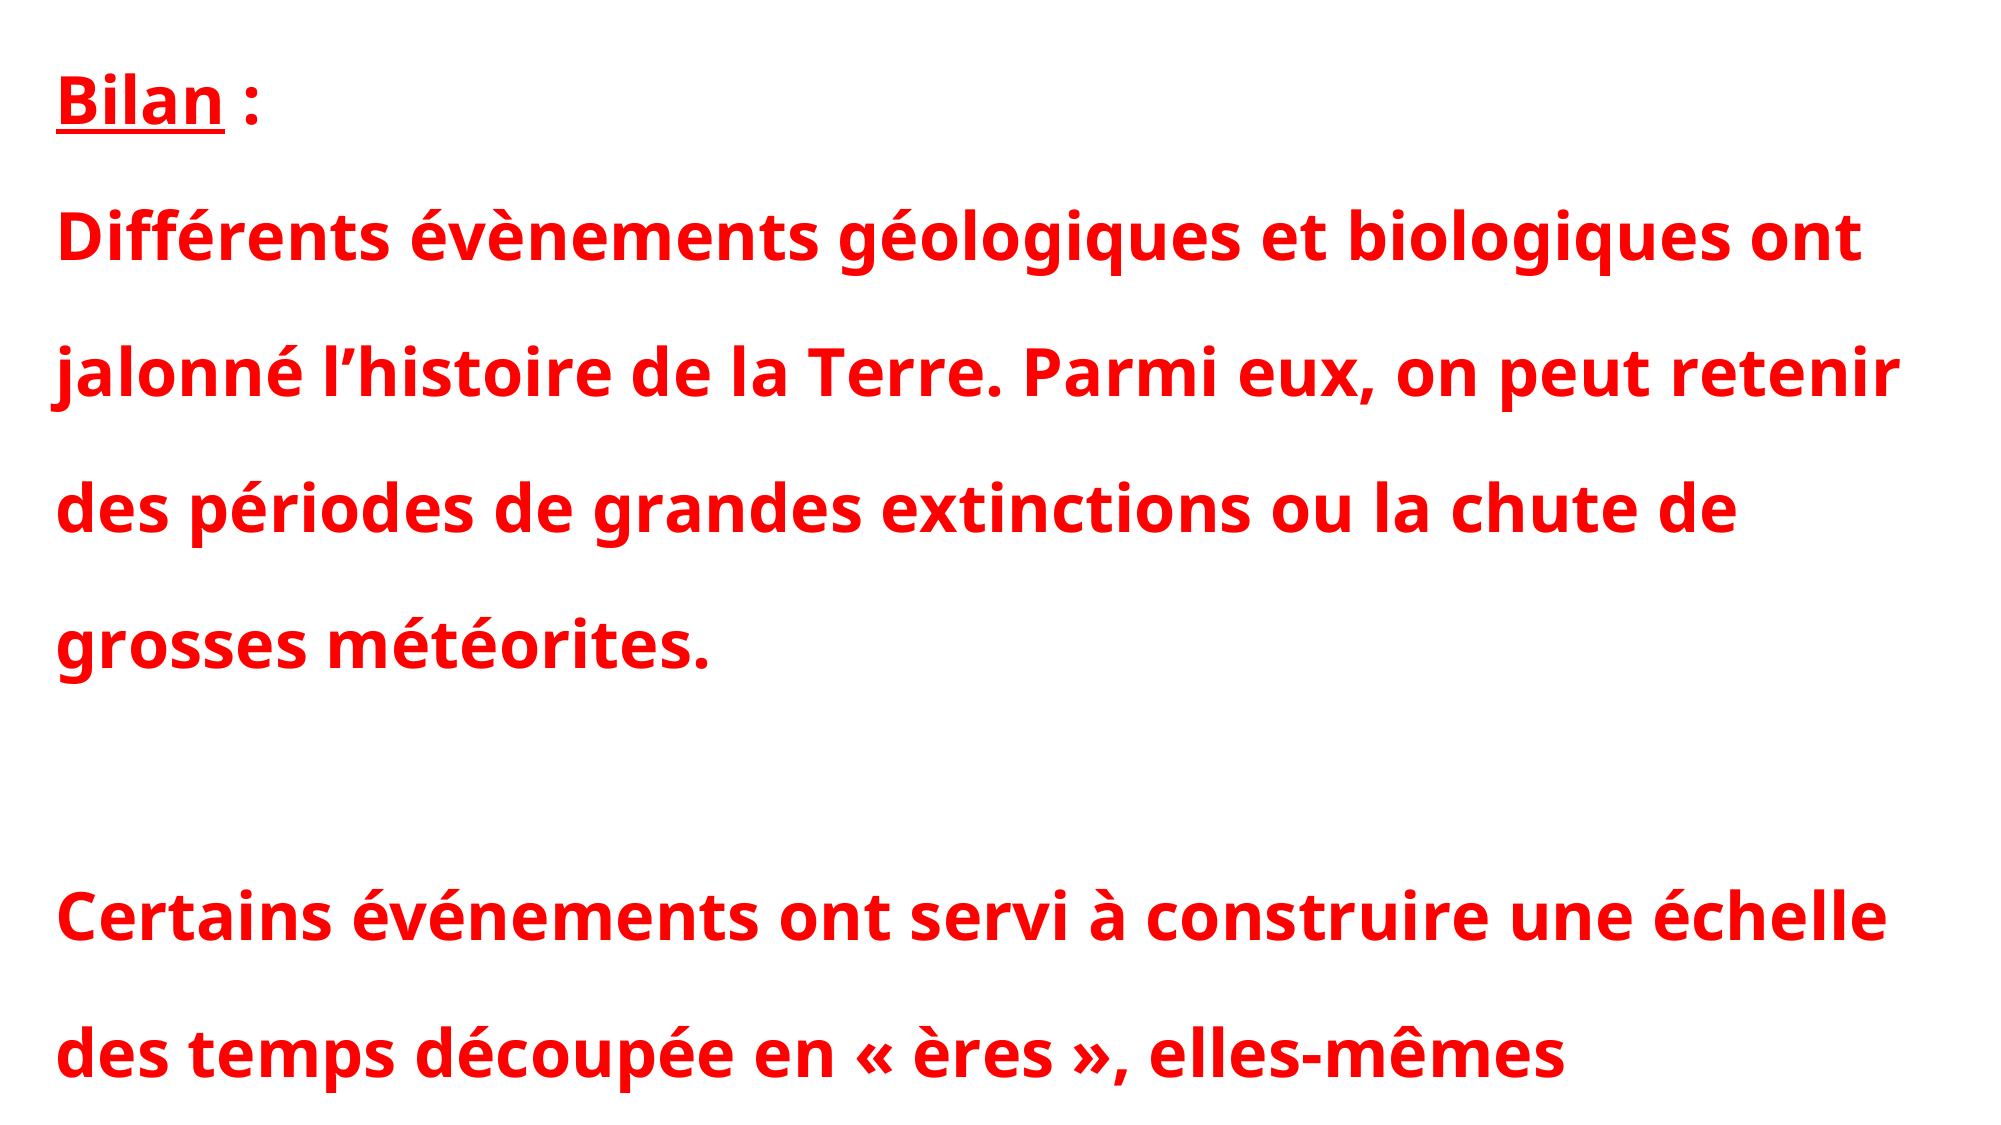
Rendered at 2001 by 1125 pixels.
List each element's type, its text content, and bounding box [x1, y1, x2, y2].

text_box Bilan : Différents évènements géologiques et biologiques ont jalonné l’histoire de la Terre. Parmi eux, on peut retenir des périodes de grandes extinctions ou la chute de grosses météorites. Certains événements ont servi à construire une échelle des temps découpée en « ères », elles-mêmes subdivisées en périodes. [40, 0, 1978, 990]
